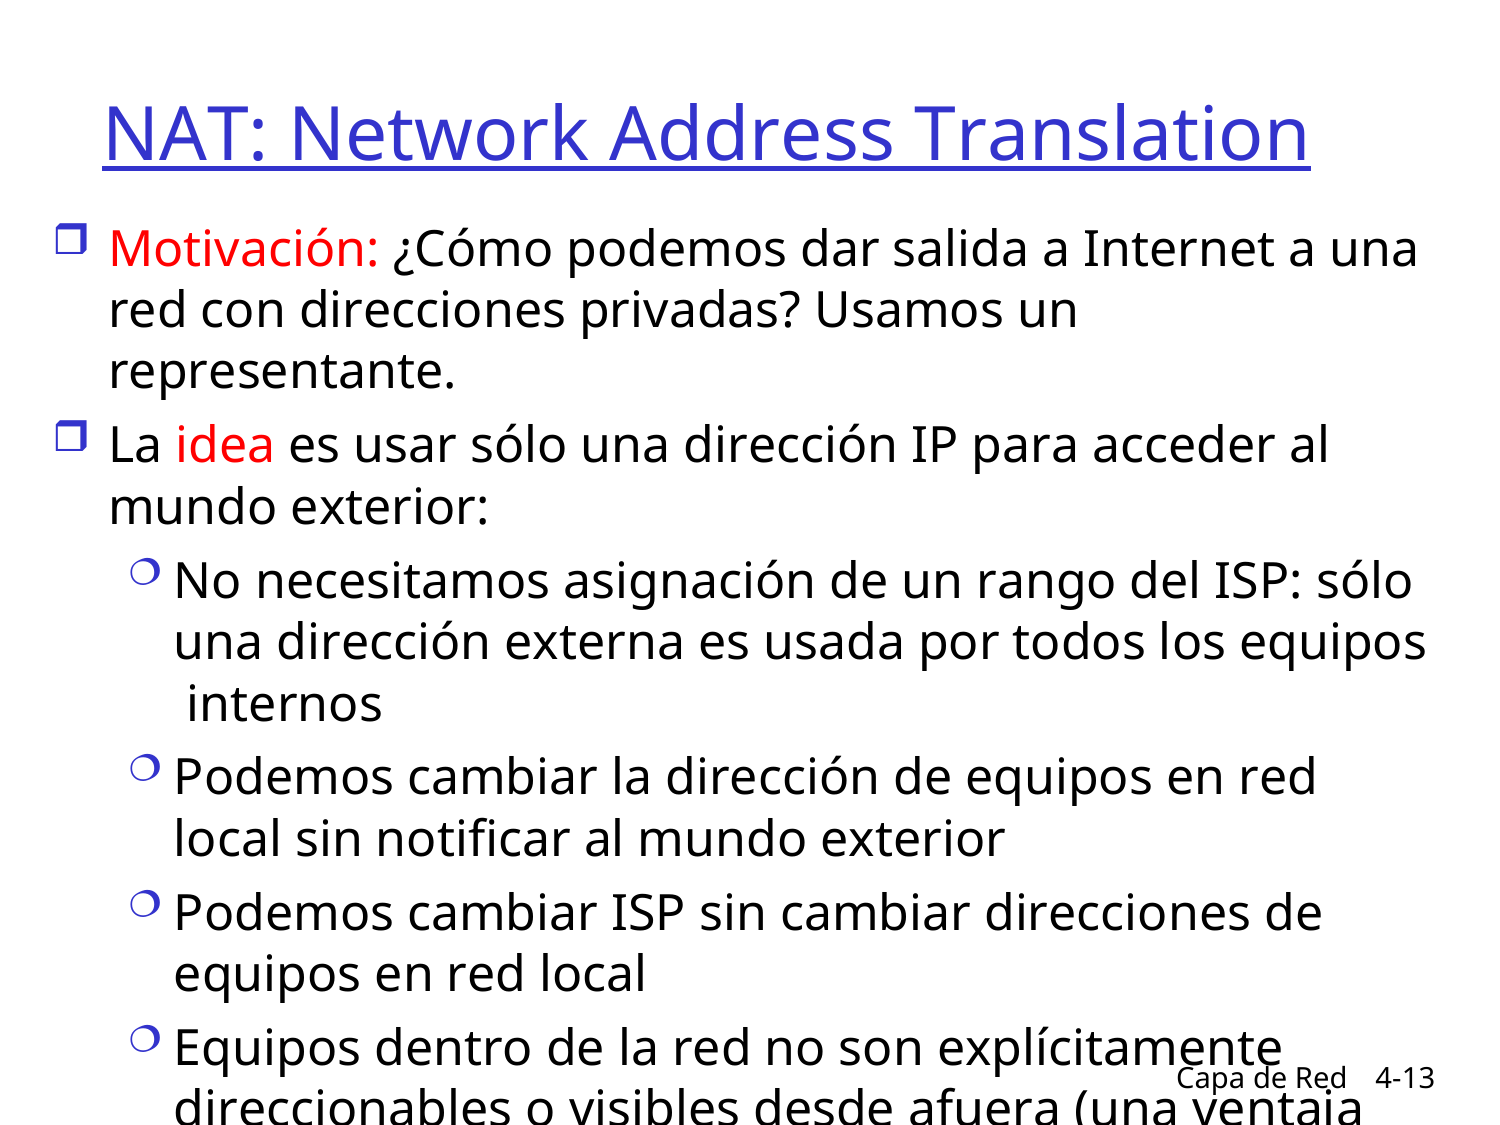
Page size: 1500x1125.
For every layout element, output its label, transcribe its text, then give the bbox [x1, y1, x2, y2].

title NAT: Network Address Translation [87, 37, 1395, 209]
list Motivación: ¿Cómo podemos dar salida a Internet a una red con direcciones privadas? Usamos un representante. La idea es usar sólo una dirección IP para acceder al mundo exterior: No necesitamos asignación de un rango del ISP: sólo una dirección externa es usada por todos los equipos internos Podemos cambiar la dirección de equipos en red local sin notificar al mundo exterior Podemos cambiar ISP sin cambiar direcciones de equipos en red local Equipos dentro de la red no son explícitamente direccionables o visibles desde afuera (una ventaja de seguridad). [37, 209, 1445, 985]
